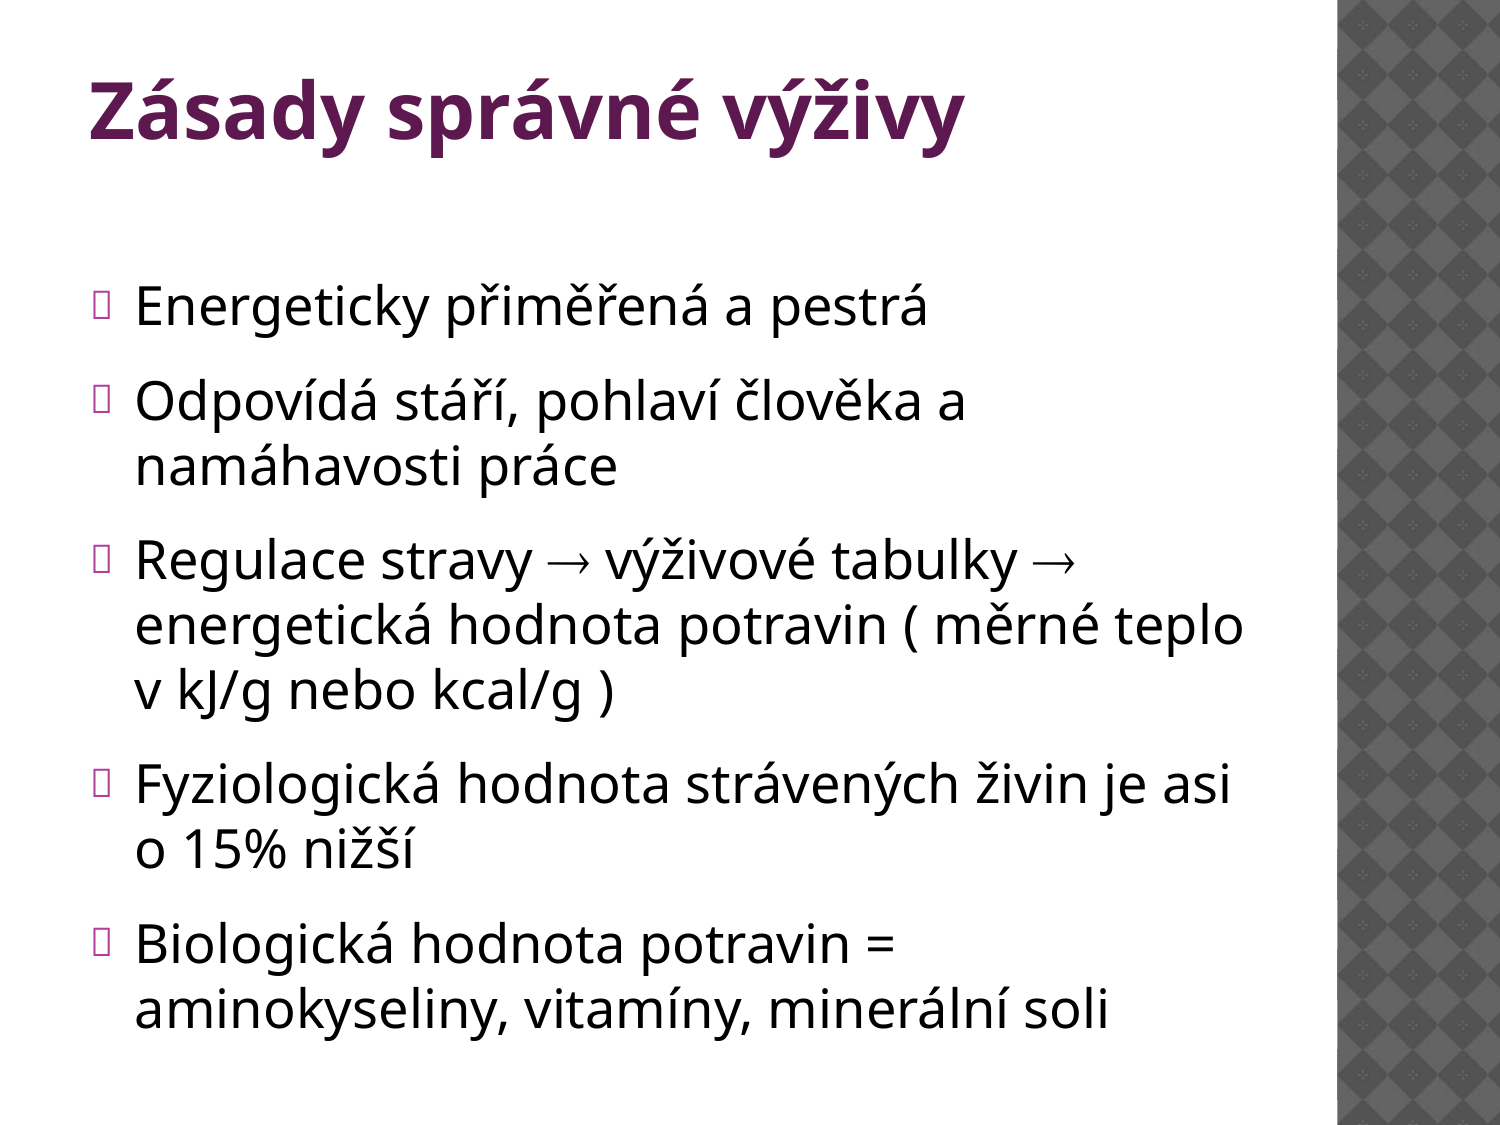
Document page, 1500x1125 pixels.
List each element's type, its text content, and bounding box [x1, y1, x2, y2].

picture [1337, 0, 1500, 1125]
list Energeticky přiměřená a pestrá Odpovídá stáří, pohlaví člověka a namáhavosti práce Regulace stravy  výživové tabulky  energetická hodnota potravin ( měrné teplo v kJ/g nebo kcal/g ) Fyziologická hodnota strávených živin je asi o 15% nižší Biologická hodnota potravin = aminokyseliny, vitamíny, minerální soli [75, 264, 1263, 1059]
title Zásady správné výživy [75, 52, 1263, 240]
